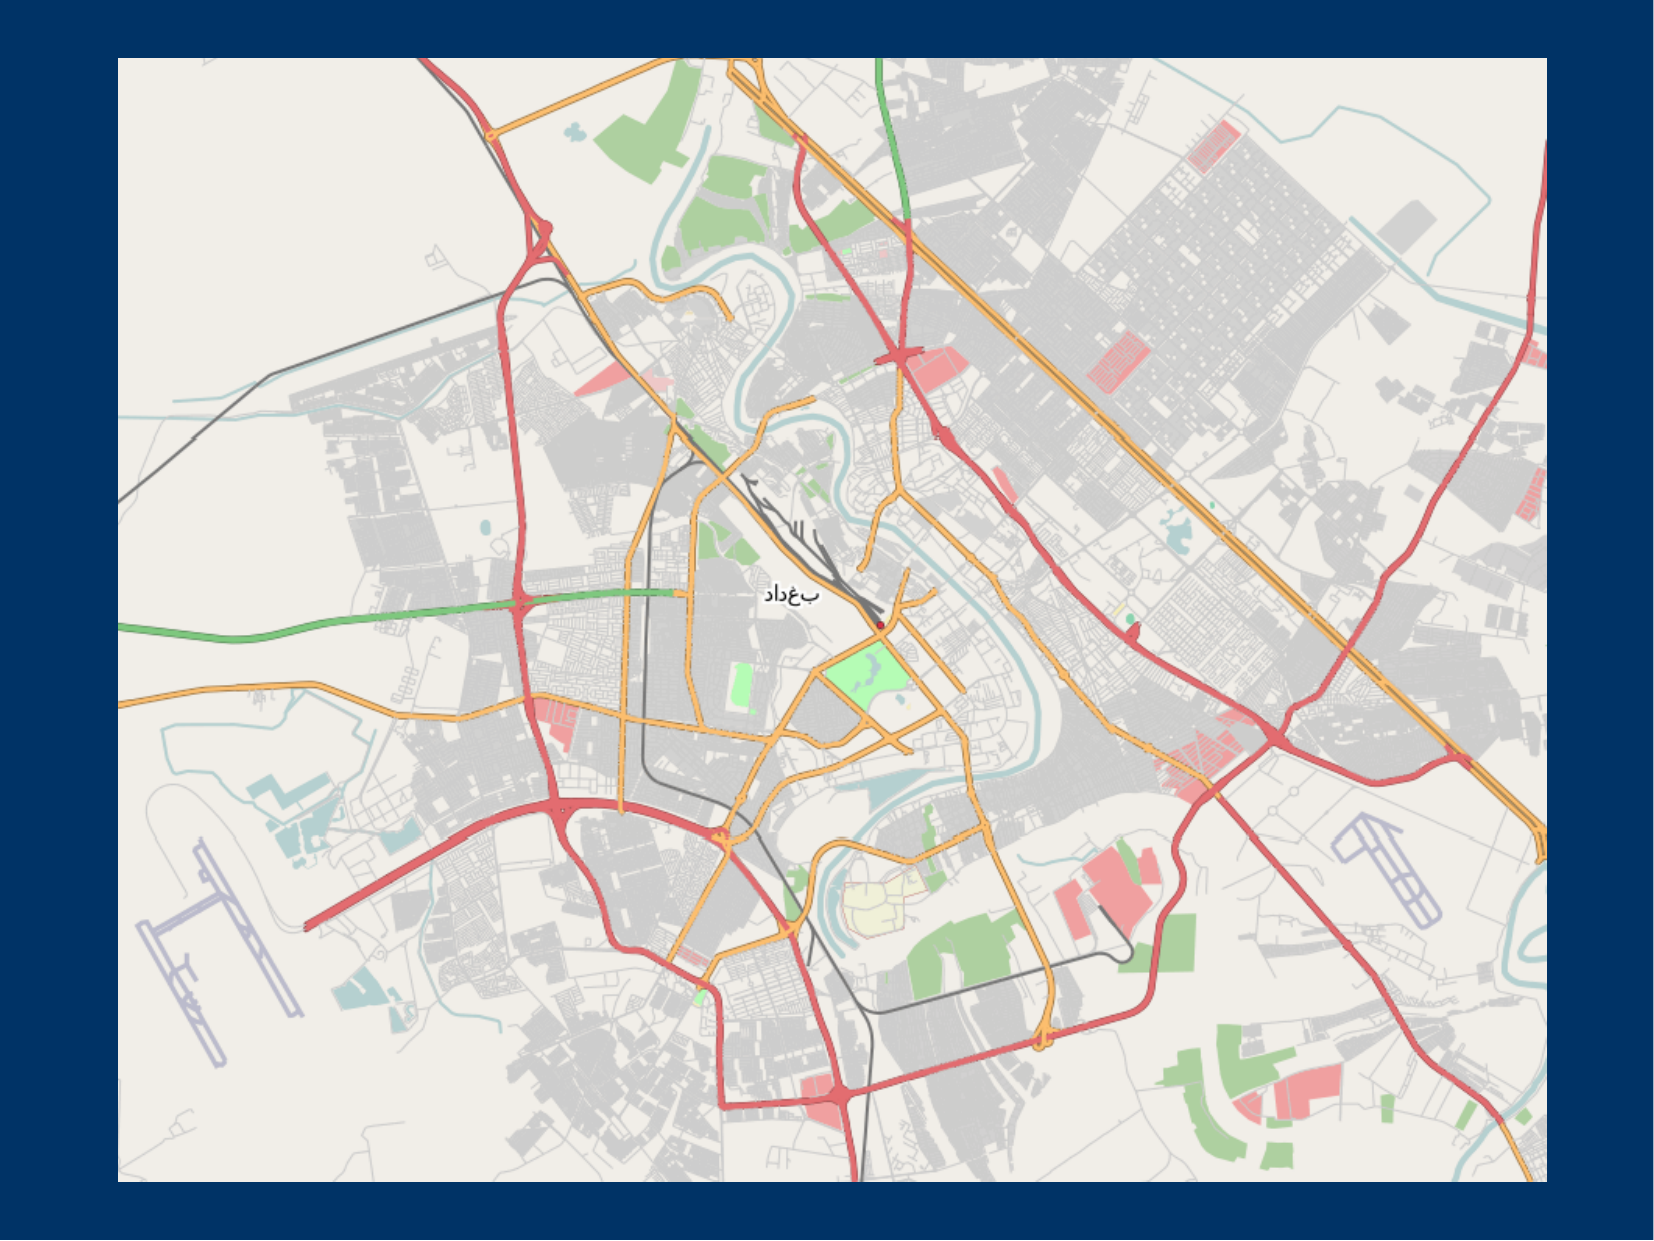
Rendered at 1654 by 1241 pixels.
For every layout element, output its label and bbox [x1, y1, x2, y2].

picture [118, 58, 1547, 1182]
